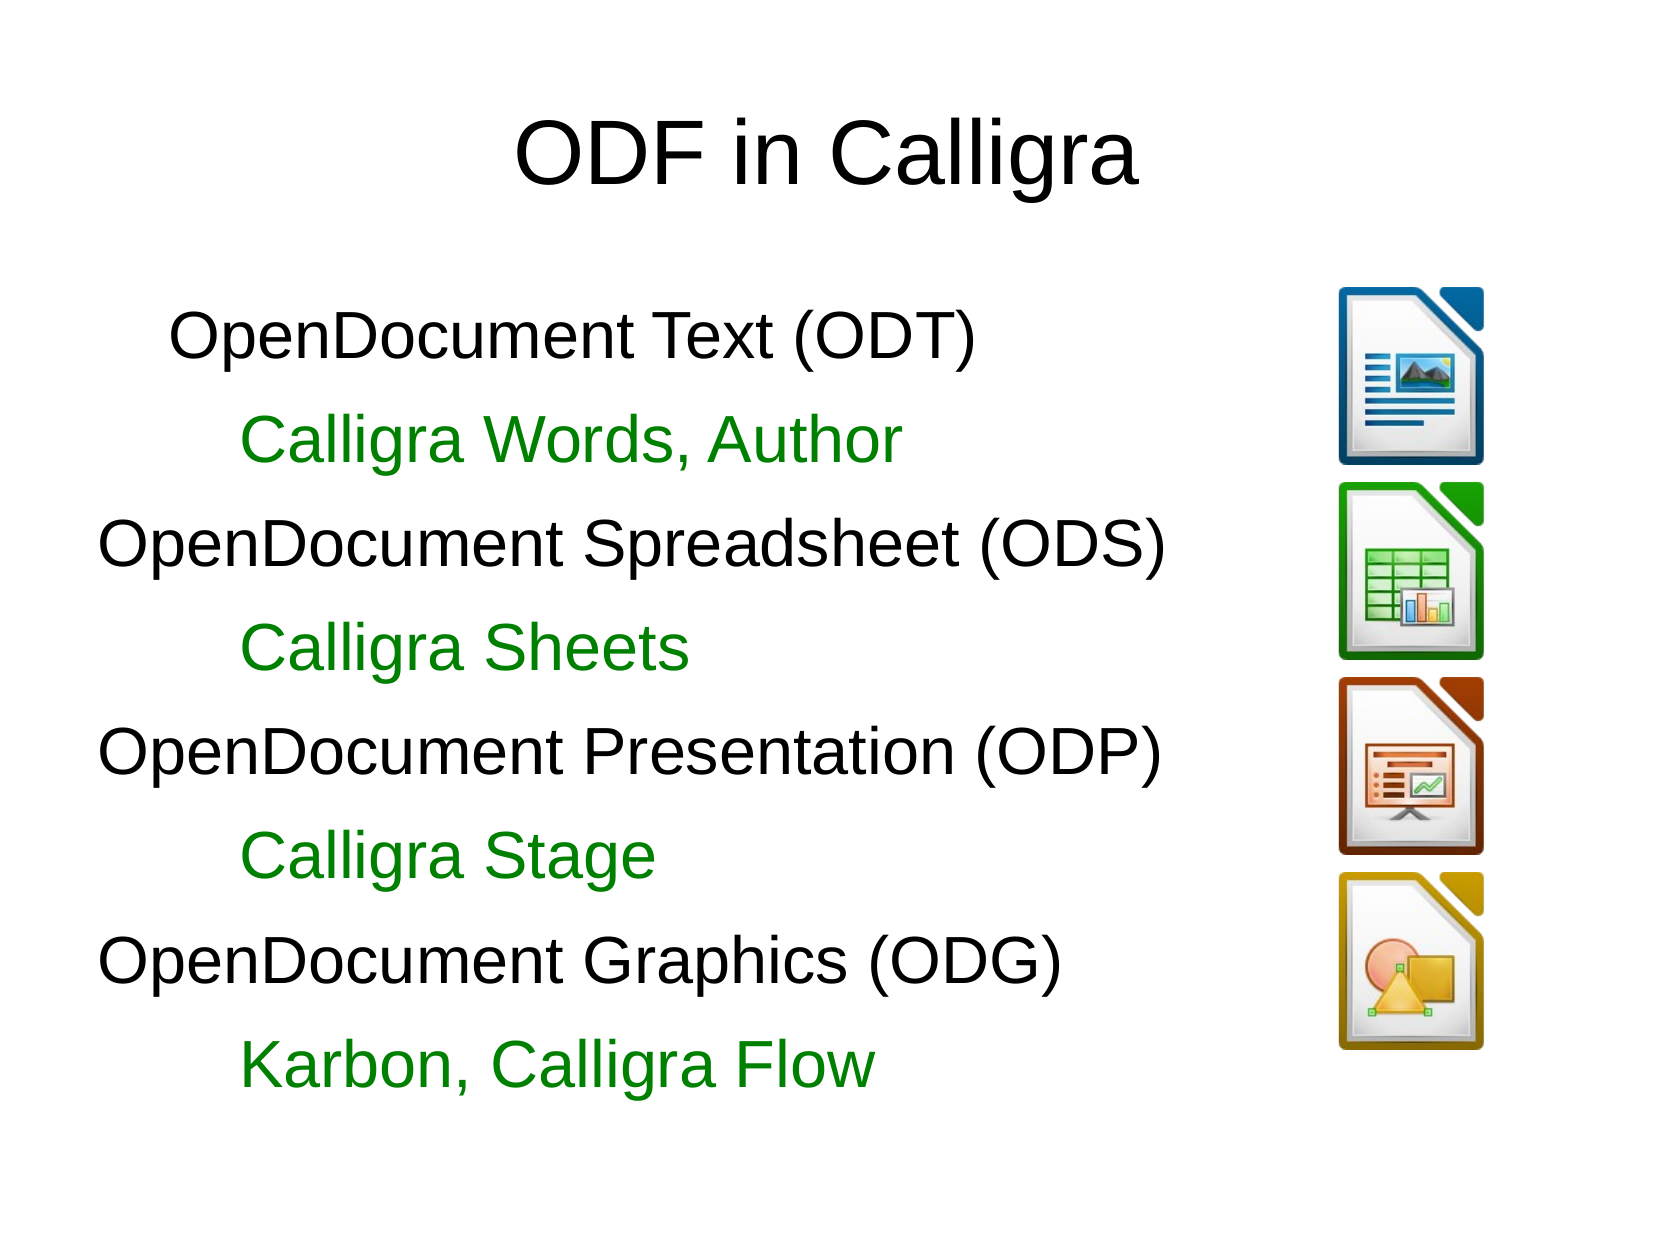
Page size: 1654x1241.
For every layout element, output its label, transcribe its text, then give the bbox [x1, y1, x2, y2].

text_box ODF in Calligra [82, 94, 1571, 212]
picture [1434, 462, 1455, 466]
picture [1322, 677, 1501, 856]
picture [1322, 287, 1501, 466]
picture [1322, 482, 1501, 661]
text_box OpenDocument Text (ODT) Calligra Words, Author OpenDocument Spreadsheet (ODS) Calligra Sheets OpenDocument Presentation (ODP) Calligra Stage OpenDocument Graphics (ODG) Karbon, Calligra Flow [82, 290, 1571, 1010]
picture [1322, 872, 1501, 1051]
